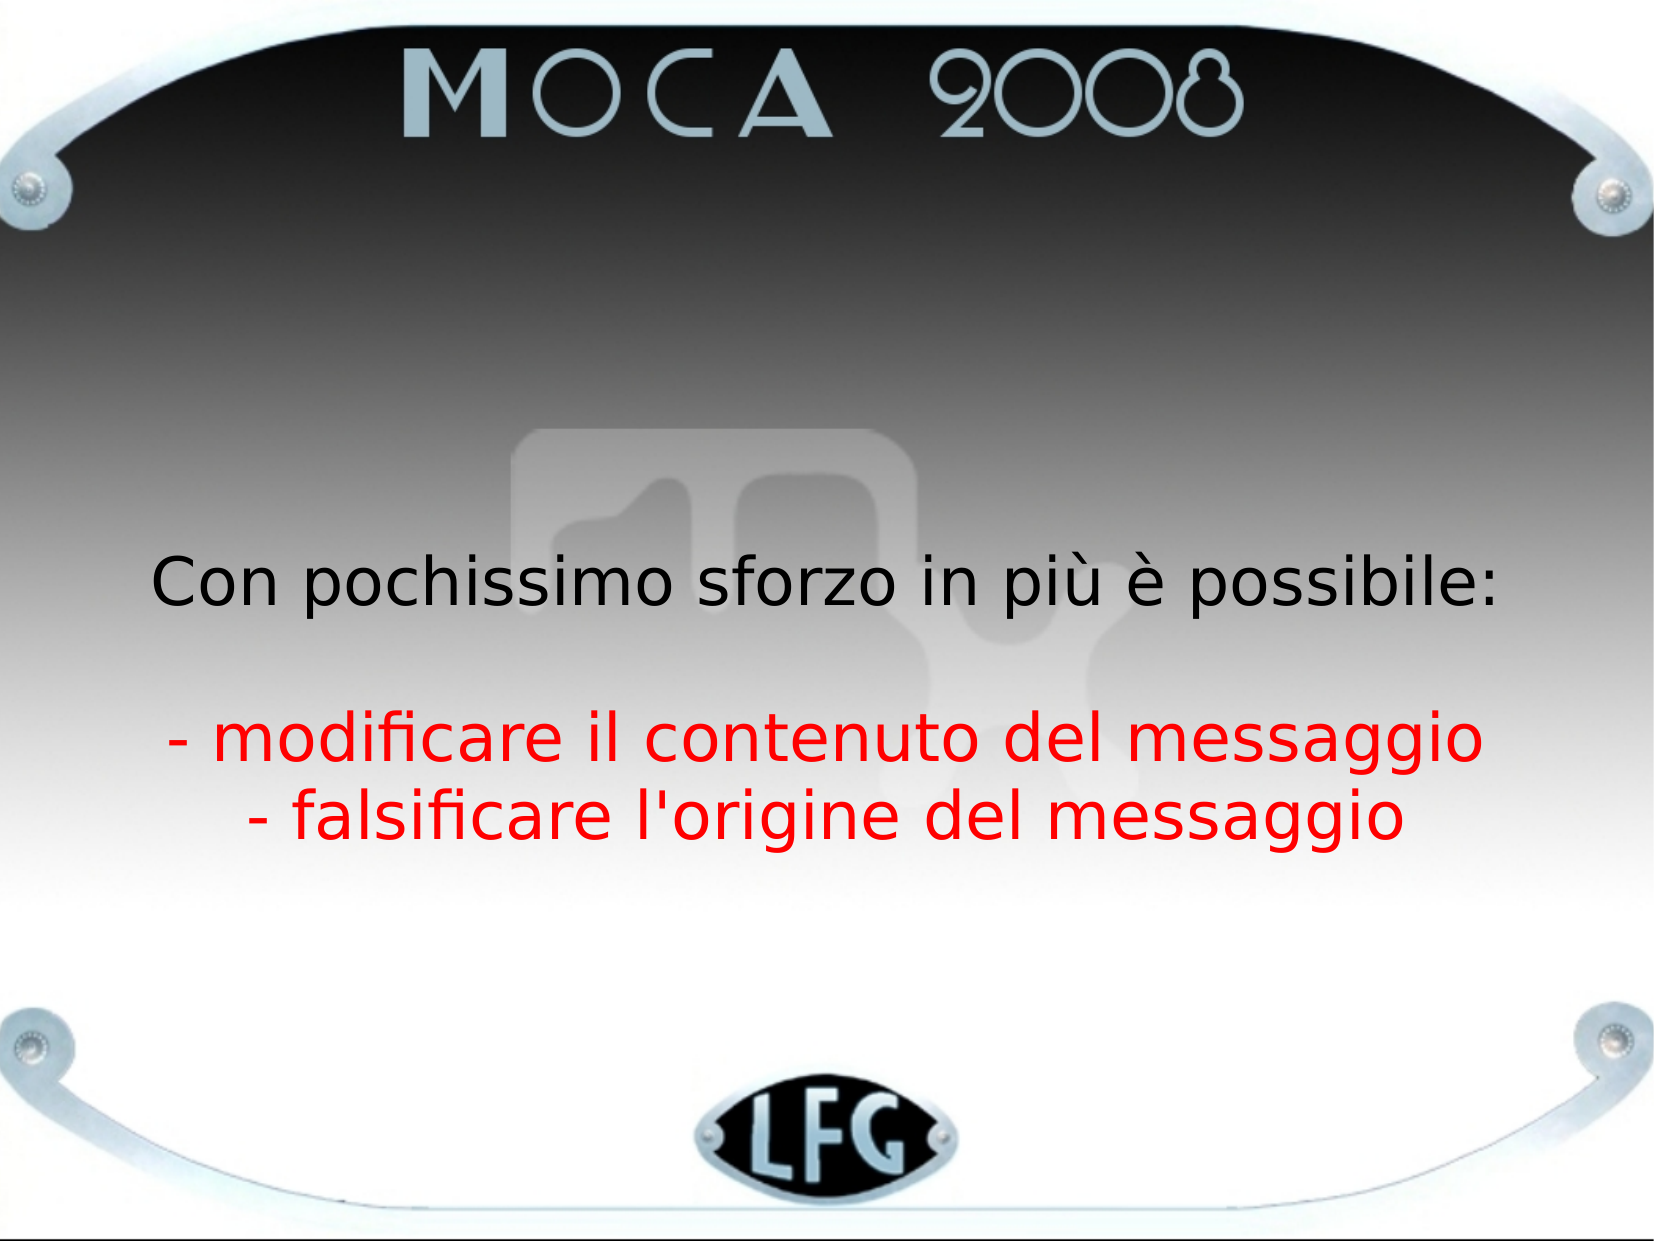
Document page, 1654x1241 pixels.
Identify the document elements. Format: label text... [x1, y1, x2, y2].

picture [0, 0, 1654, 1241]
subtitle Con pochissimo sforzo in più è possibile: - modificare il contenuto del messaggio - falsificare l'origine del messaggio [82, 297, 1571, 1102]
